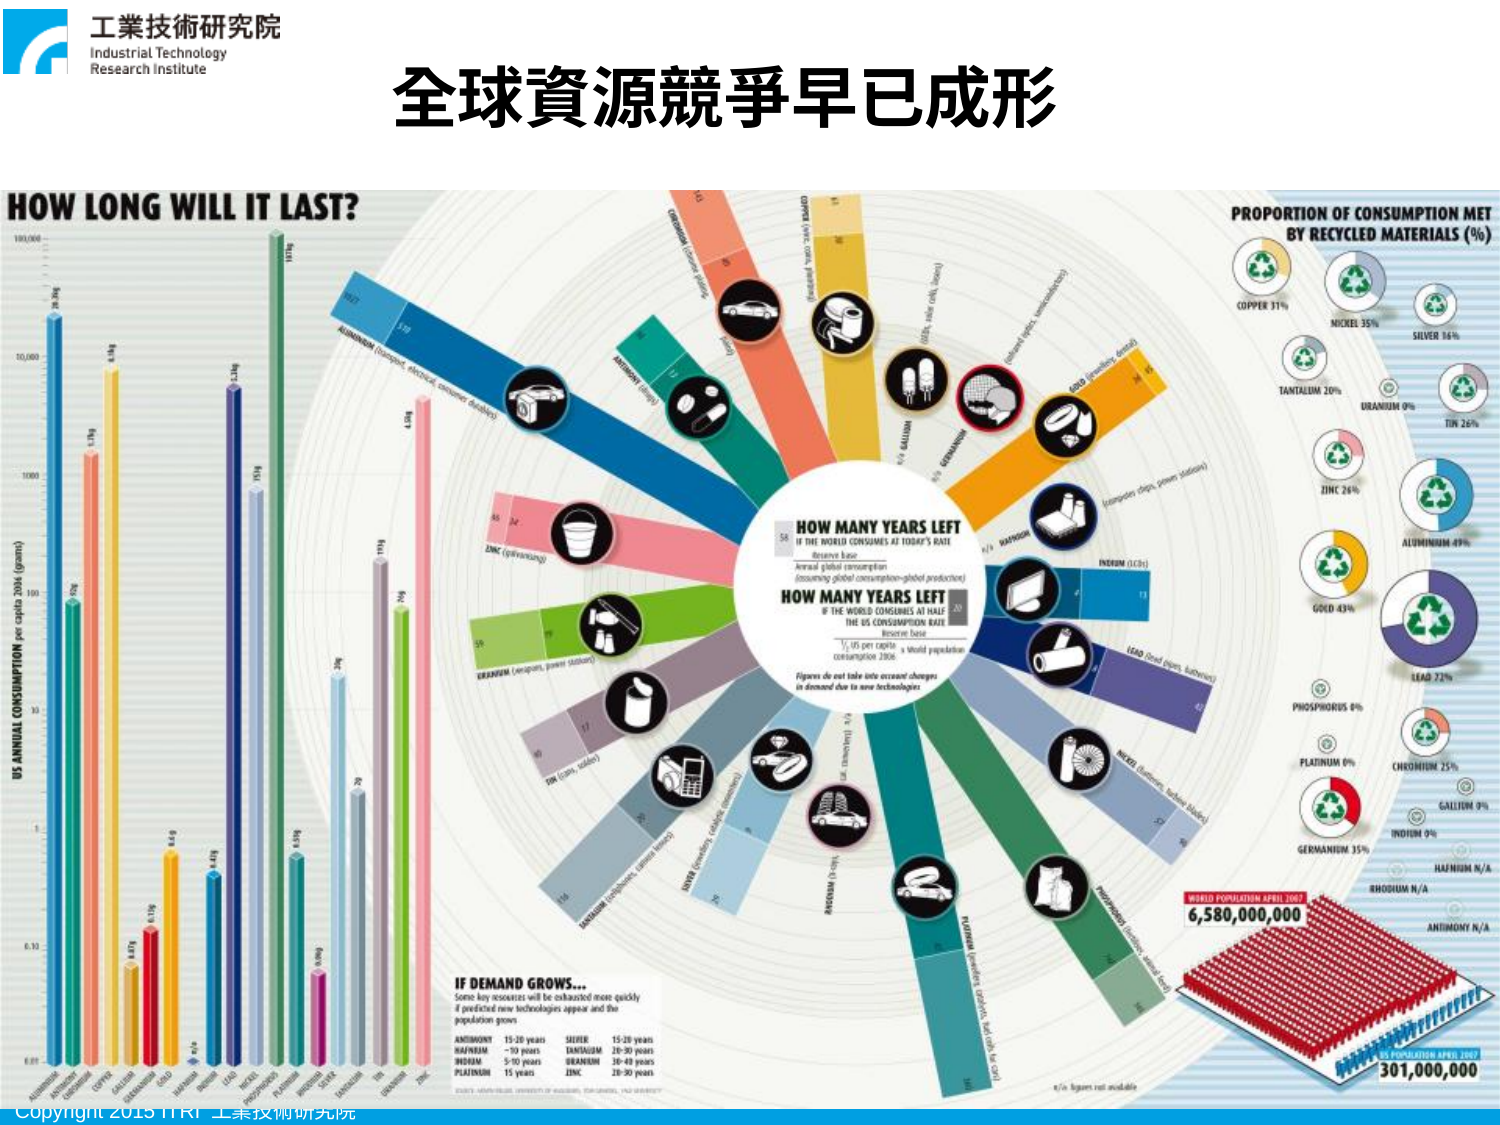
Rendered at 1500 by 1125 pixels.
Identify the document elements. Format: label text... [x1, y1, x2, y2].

title 全球資源競爭早已成形 [184, 26, 1266, 165]
picture [19, 9, 280, 74]
picture [0, 190, 1500, 1111]
